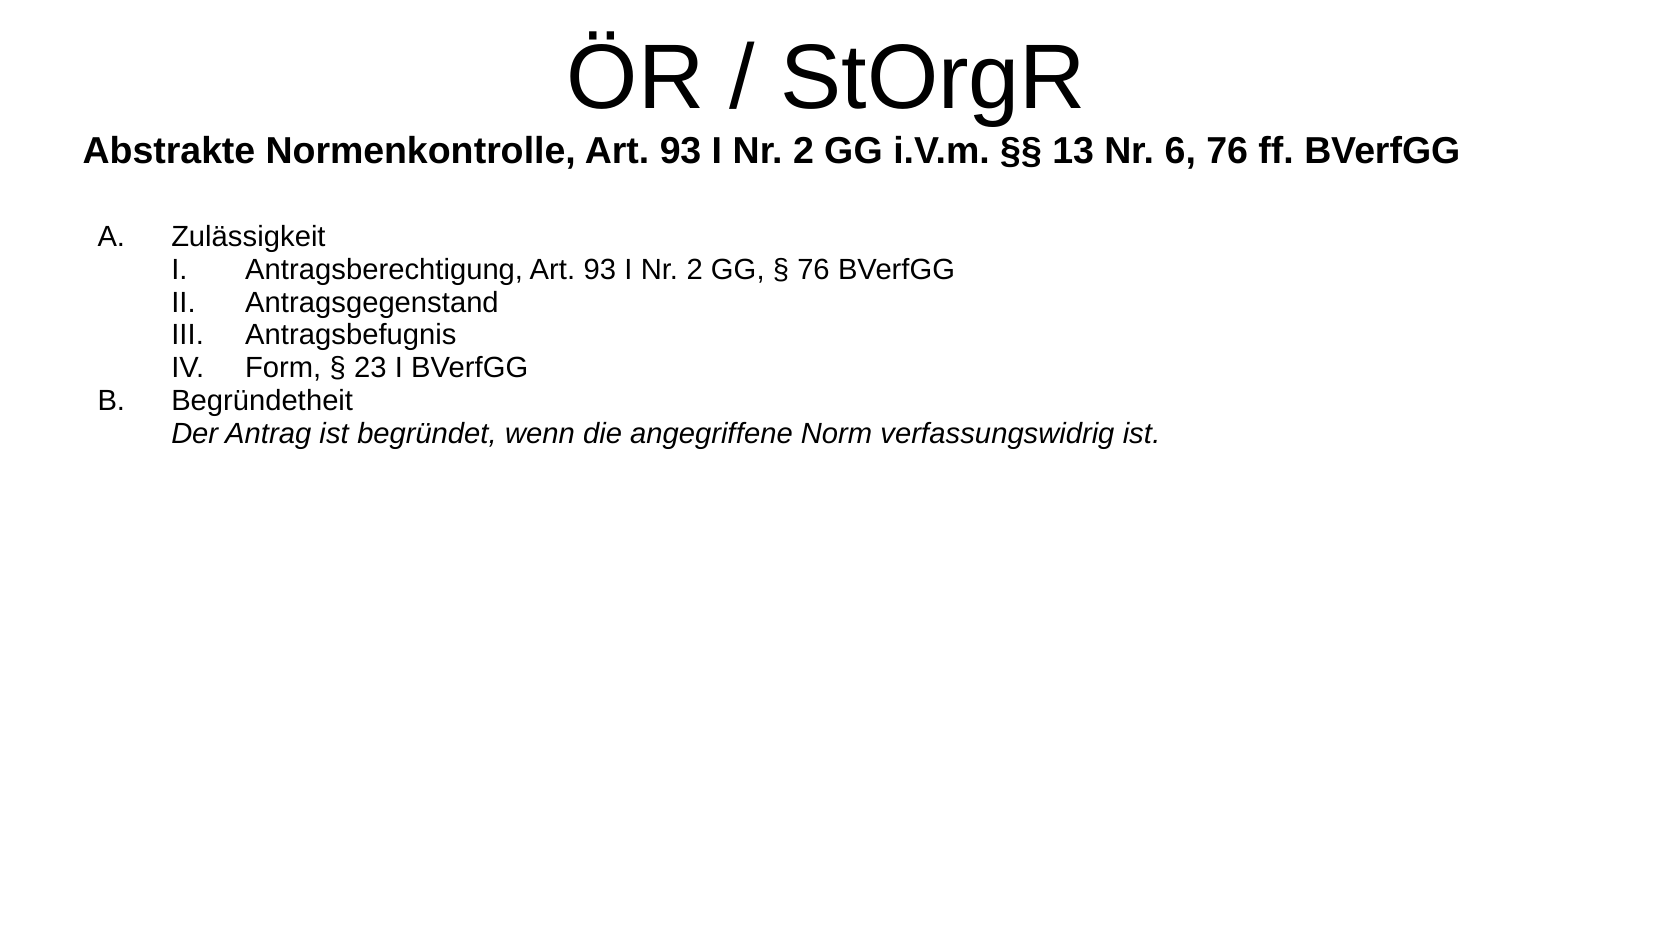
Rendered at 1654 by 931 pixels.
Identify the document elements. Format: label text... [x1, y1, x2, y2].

list Abstrakte Normenkontrolle, Art. 93 I Nr. 2 GG i.V.m. §§ 13 Nr. 6, 76 ff. BVerfGG [82, 129, 1571, 212]
text_box A. Zulässigkeit I. Antragsberechtigung, Art. 93 I Nr. 2 GG, § 76 BVerfGG II. Antragsgegenstand III. Antragsbefugnis IV. Form, § 23 I BVerfGG B. Begründetheit Der Antrag ist begründet, wenn die angegriffene Norm verfassungswidrig ist. [82, 212, 1571, 839]
title ÖR / StOrgR [82, 23, 1571, 129]
